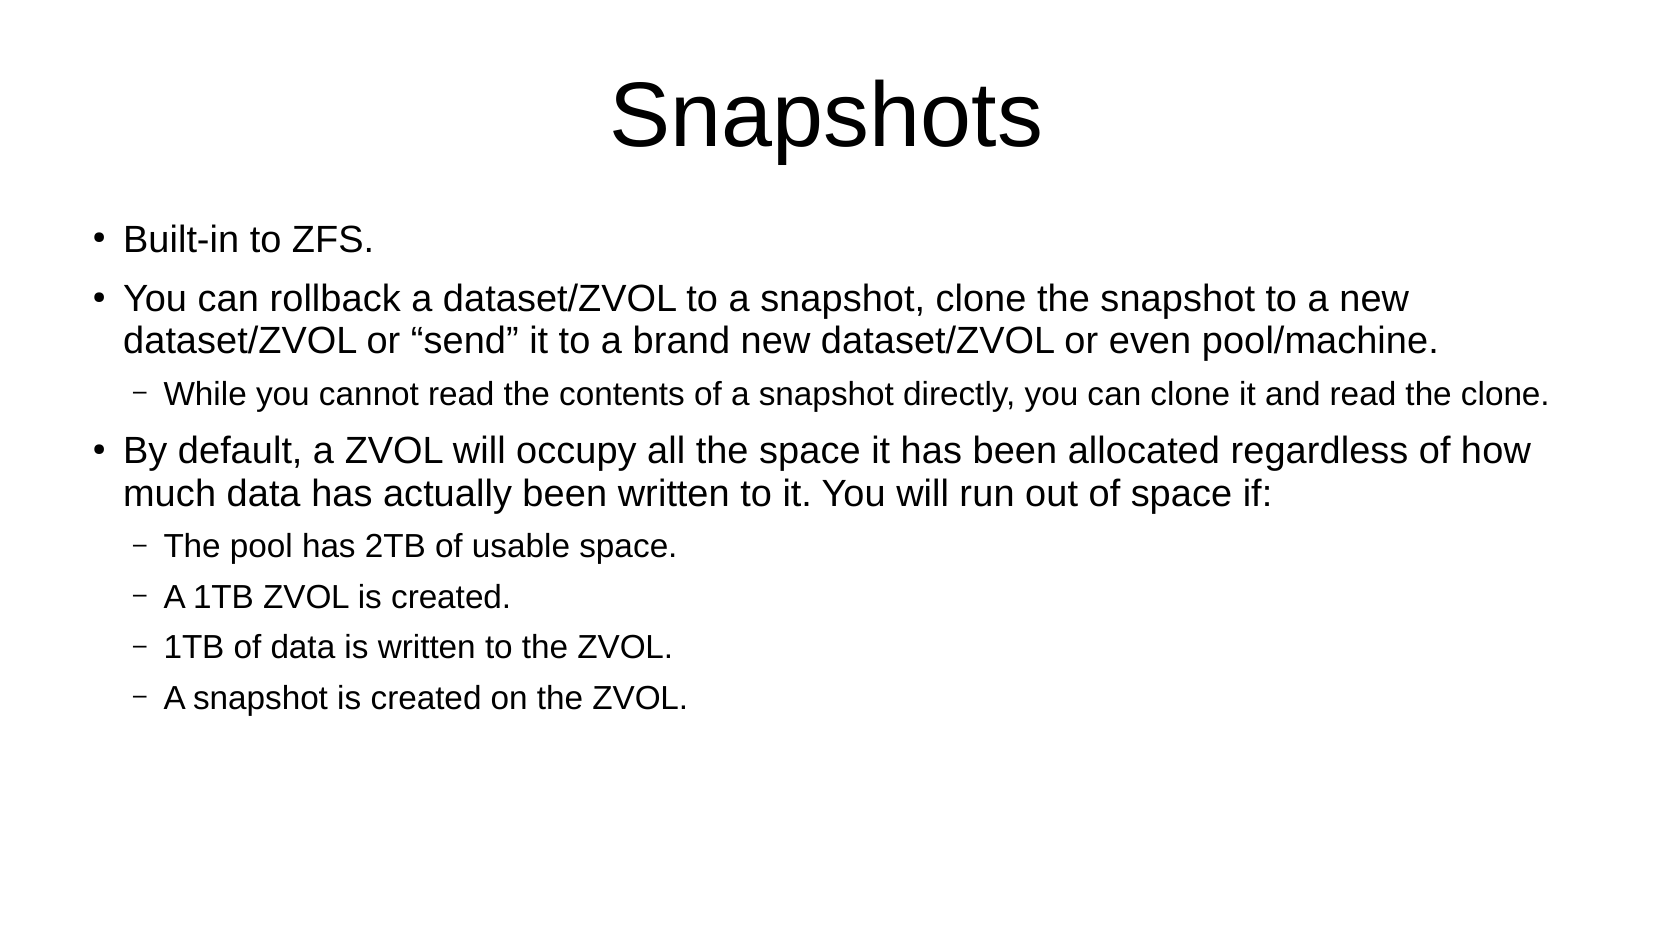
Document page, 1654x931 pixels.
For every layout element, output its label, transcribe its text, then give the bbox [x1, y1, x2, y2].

title Snapshots [82, 37, 1571, 193]
list Built-in to ZFS. You can rollback a dataset/ZVOL to a snapshot, clone the snapshot to a new dataset/ZVOL or “send” it to a brand new dataset/ZVOL or even pool/machine. While you cannot read the contents of a snapshot directly, you can clone it and read the clone. By default, a ZVOL will occupy all the space it has been allocated regardless of how much data has actually been written to it. You will run out of space if: The pool has 2TB of usable space. A 1TB ZVOL is created. 1TB of data is written to the ZVOL. A snapshot is created on the ZVOL. [82, 217, 1571, 758]
